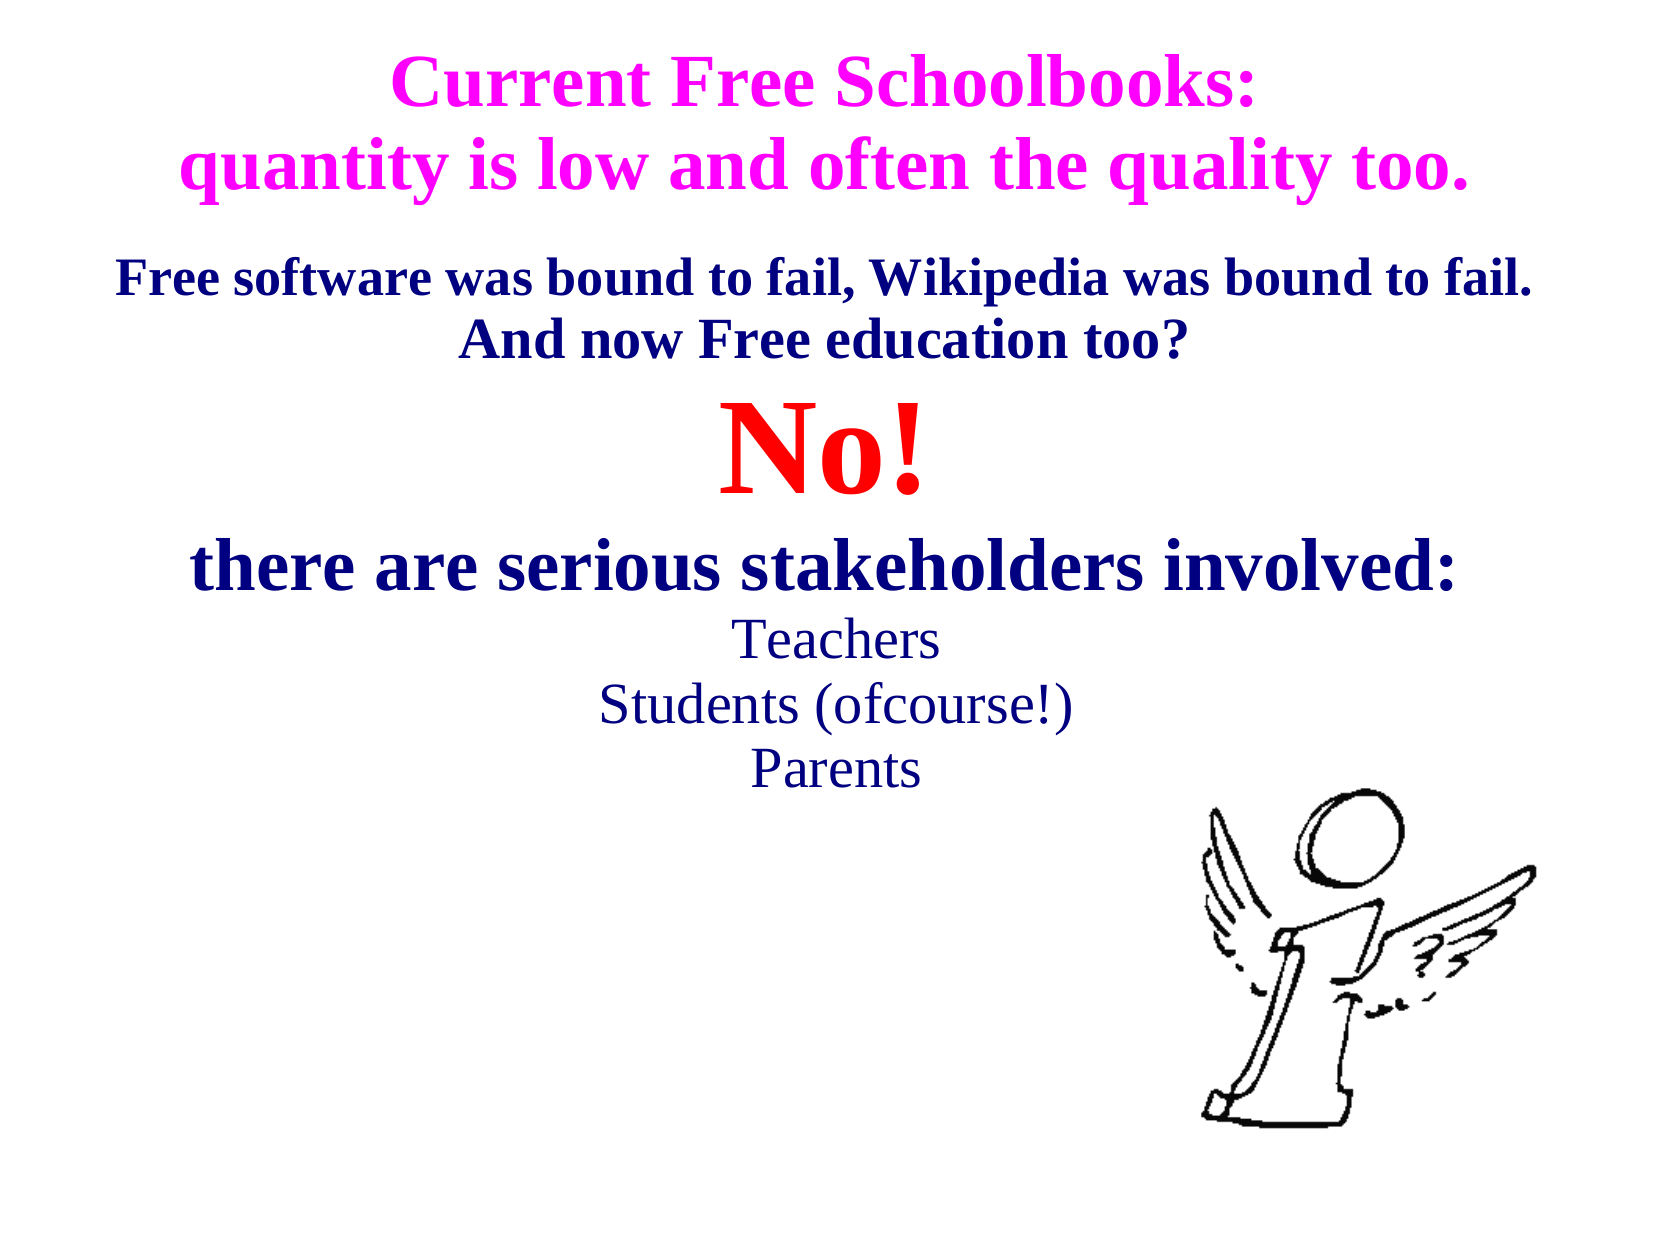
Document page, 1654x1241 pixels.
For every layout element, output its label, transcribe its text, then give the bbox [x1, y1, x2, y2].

picture [1200, 787, 1538, 1130]
text_box Current Free Schoolbooks: quantity is low and often the quality too. Free software was bound to fail, Wikipedia was bound to fail. And now Free education too? No! there are serious stakeholders involved: Teachers Students (ofcourse!) Parents [75, 32, 1576, 1120]
